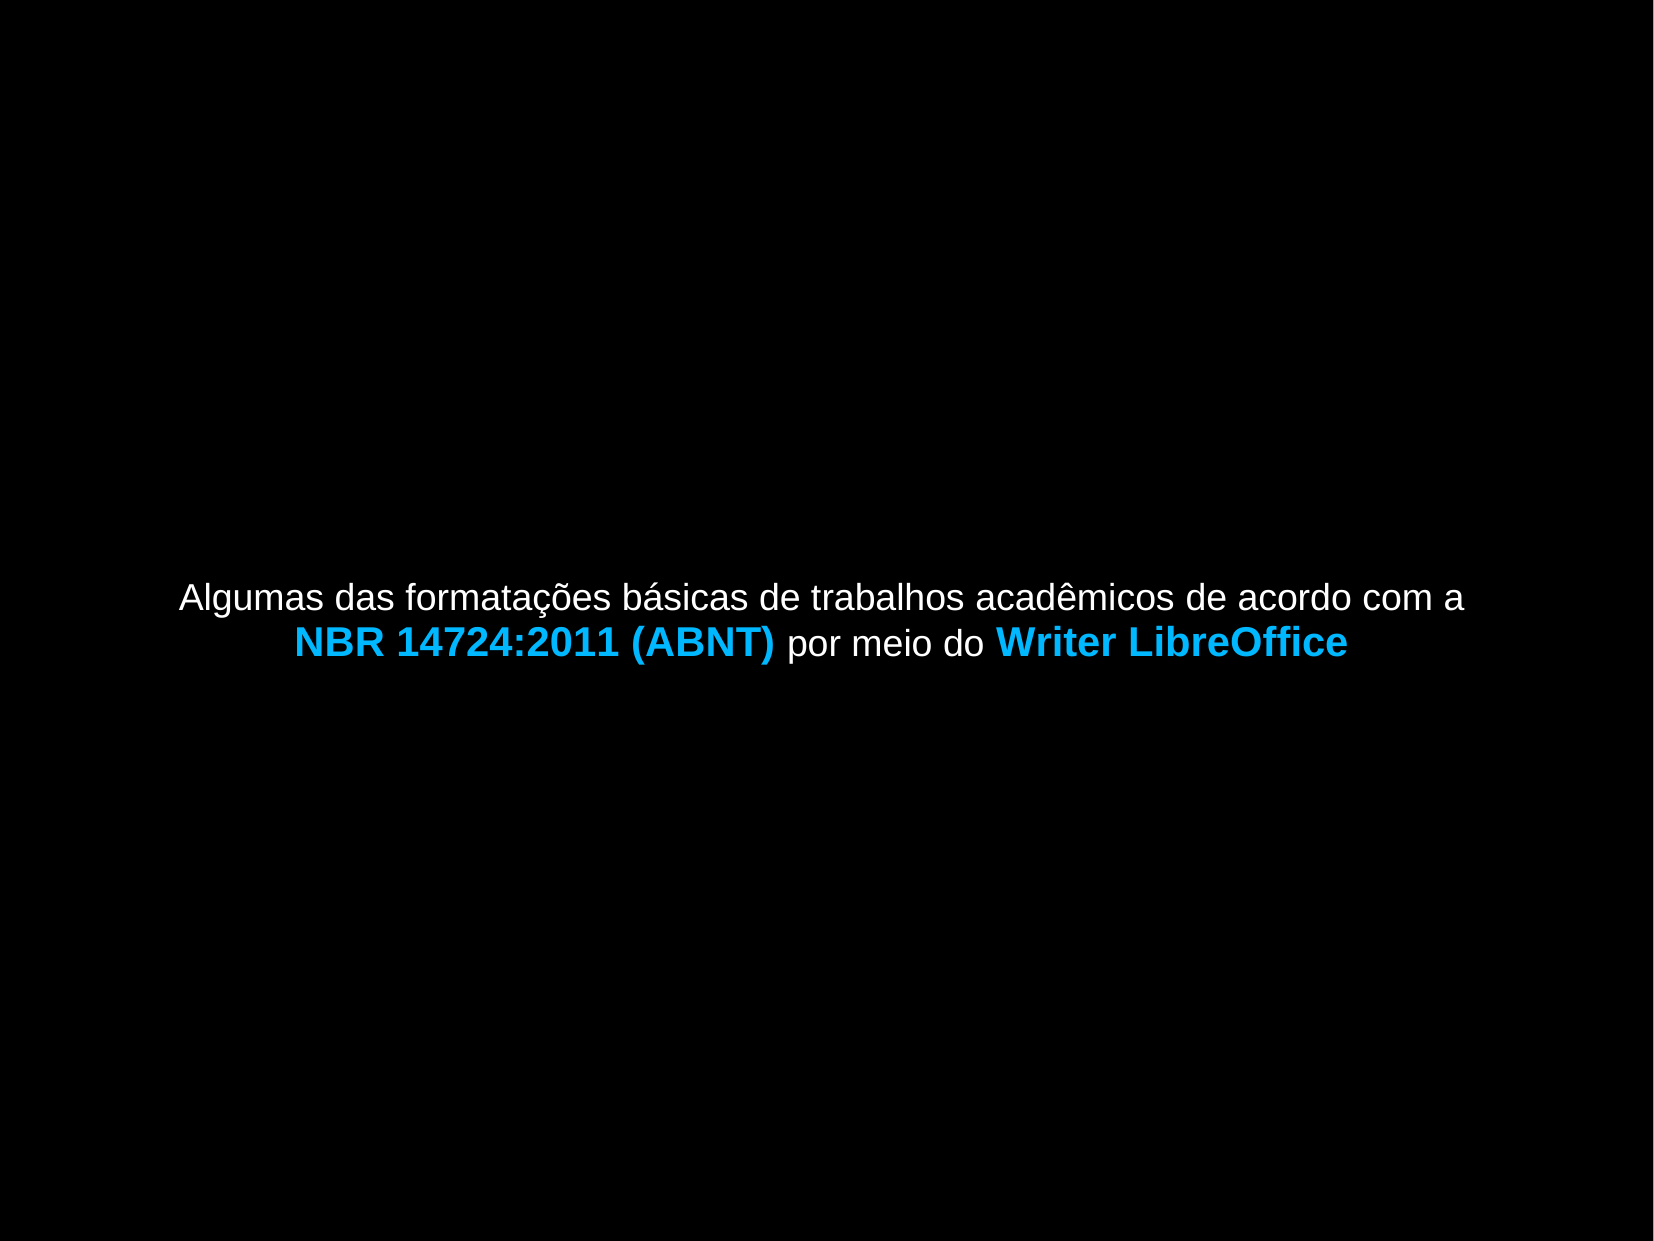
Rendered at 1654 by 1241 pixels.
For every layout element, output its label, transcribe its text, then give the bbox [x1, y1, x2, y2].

subtitle Algumas das formatações básicas de trabalhos acadêmicos de acordo com a NBR 14724:2011 (ABNT) por meio do Writer LibreOffice [0, 0, 1654, 1241]
